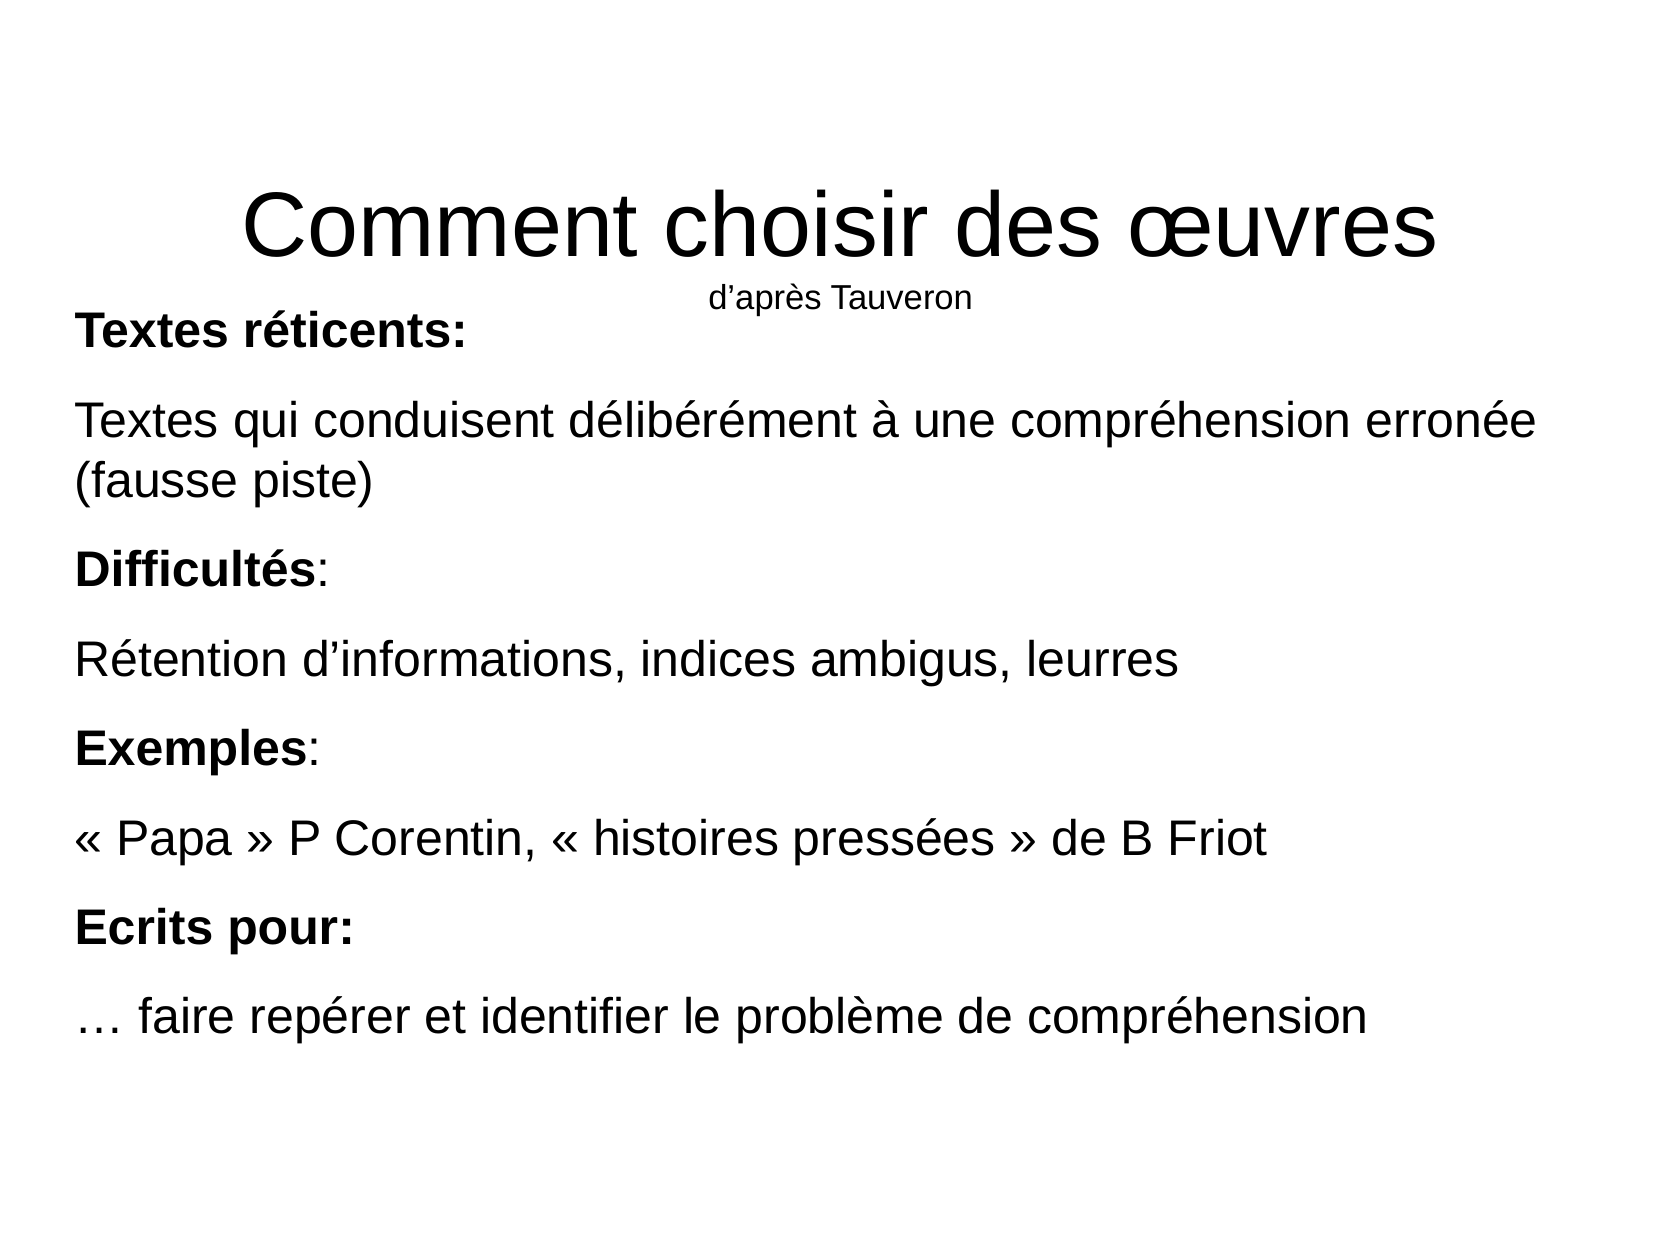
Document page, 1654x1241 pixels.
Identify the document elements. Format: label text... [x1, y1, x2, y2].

list Textes réticents: Textes qui conduisent délibérément à une compréhension erronée (fausse piste) Difficultés: Rétention d’informations, indices ambigus, leurres Exemples: « Papa » P Corentin, « histoires pressées » de B Friot Ecrits pour: … faire repérer et identifier le problème de compréhension [74, 297, 1599, 1070]
title Comment choisir des œuvres d’après Tauveron [151, 165, 1530, 297]
